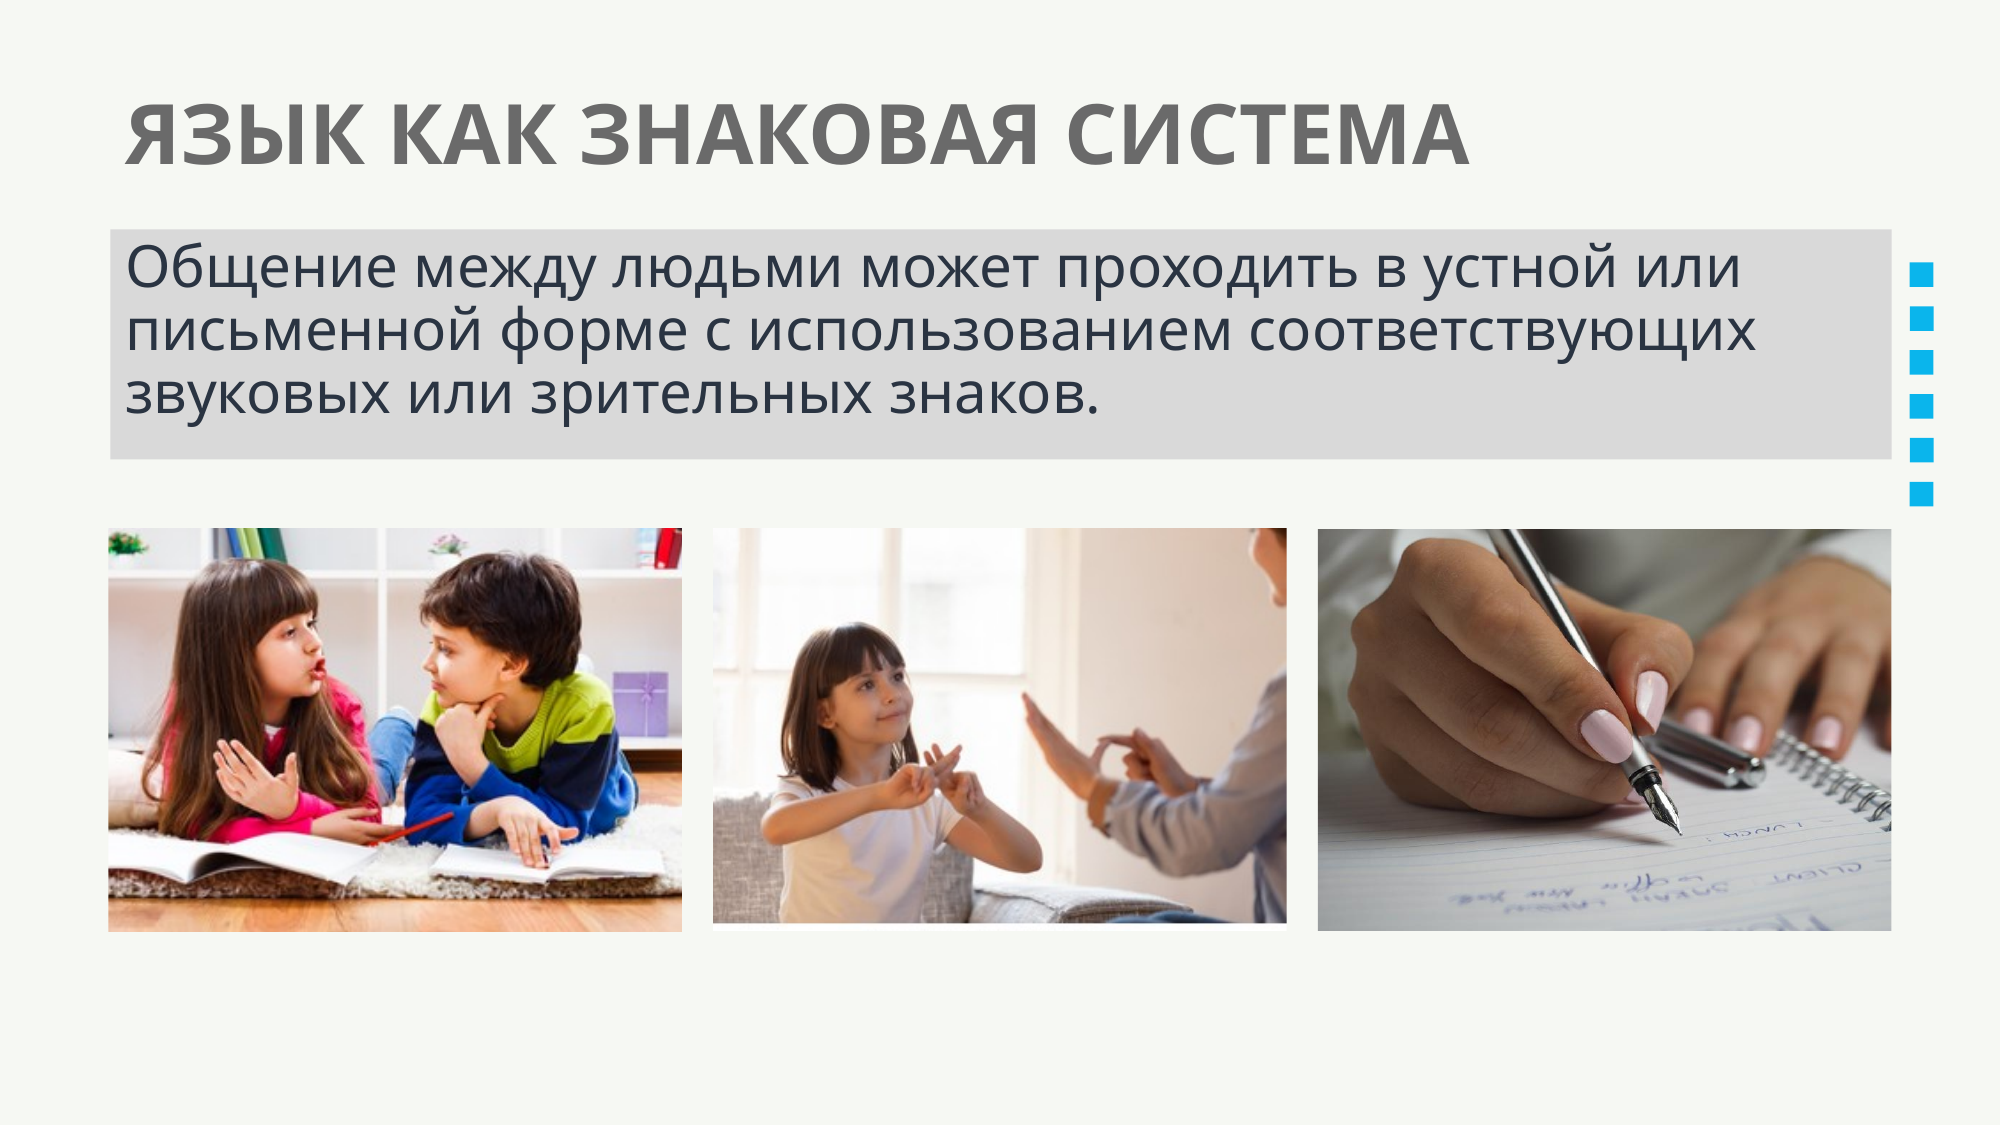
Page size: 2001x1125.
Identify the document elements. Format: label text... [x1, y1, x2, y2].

picture [713, 528, 1287, 931]
list Общение между людьми может проходить в устной или письменной форме с использованием соответствующих звуковых или зрительных знаков. [110, 229, 1892, 460]
picture [1317, 529, 1892, 931]
title ЯЗЫК КАК ЗНАКОВАЯ СИСТЕМА [110, 67, 1892, 208]
picture [108, 528, 682, 932]
